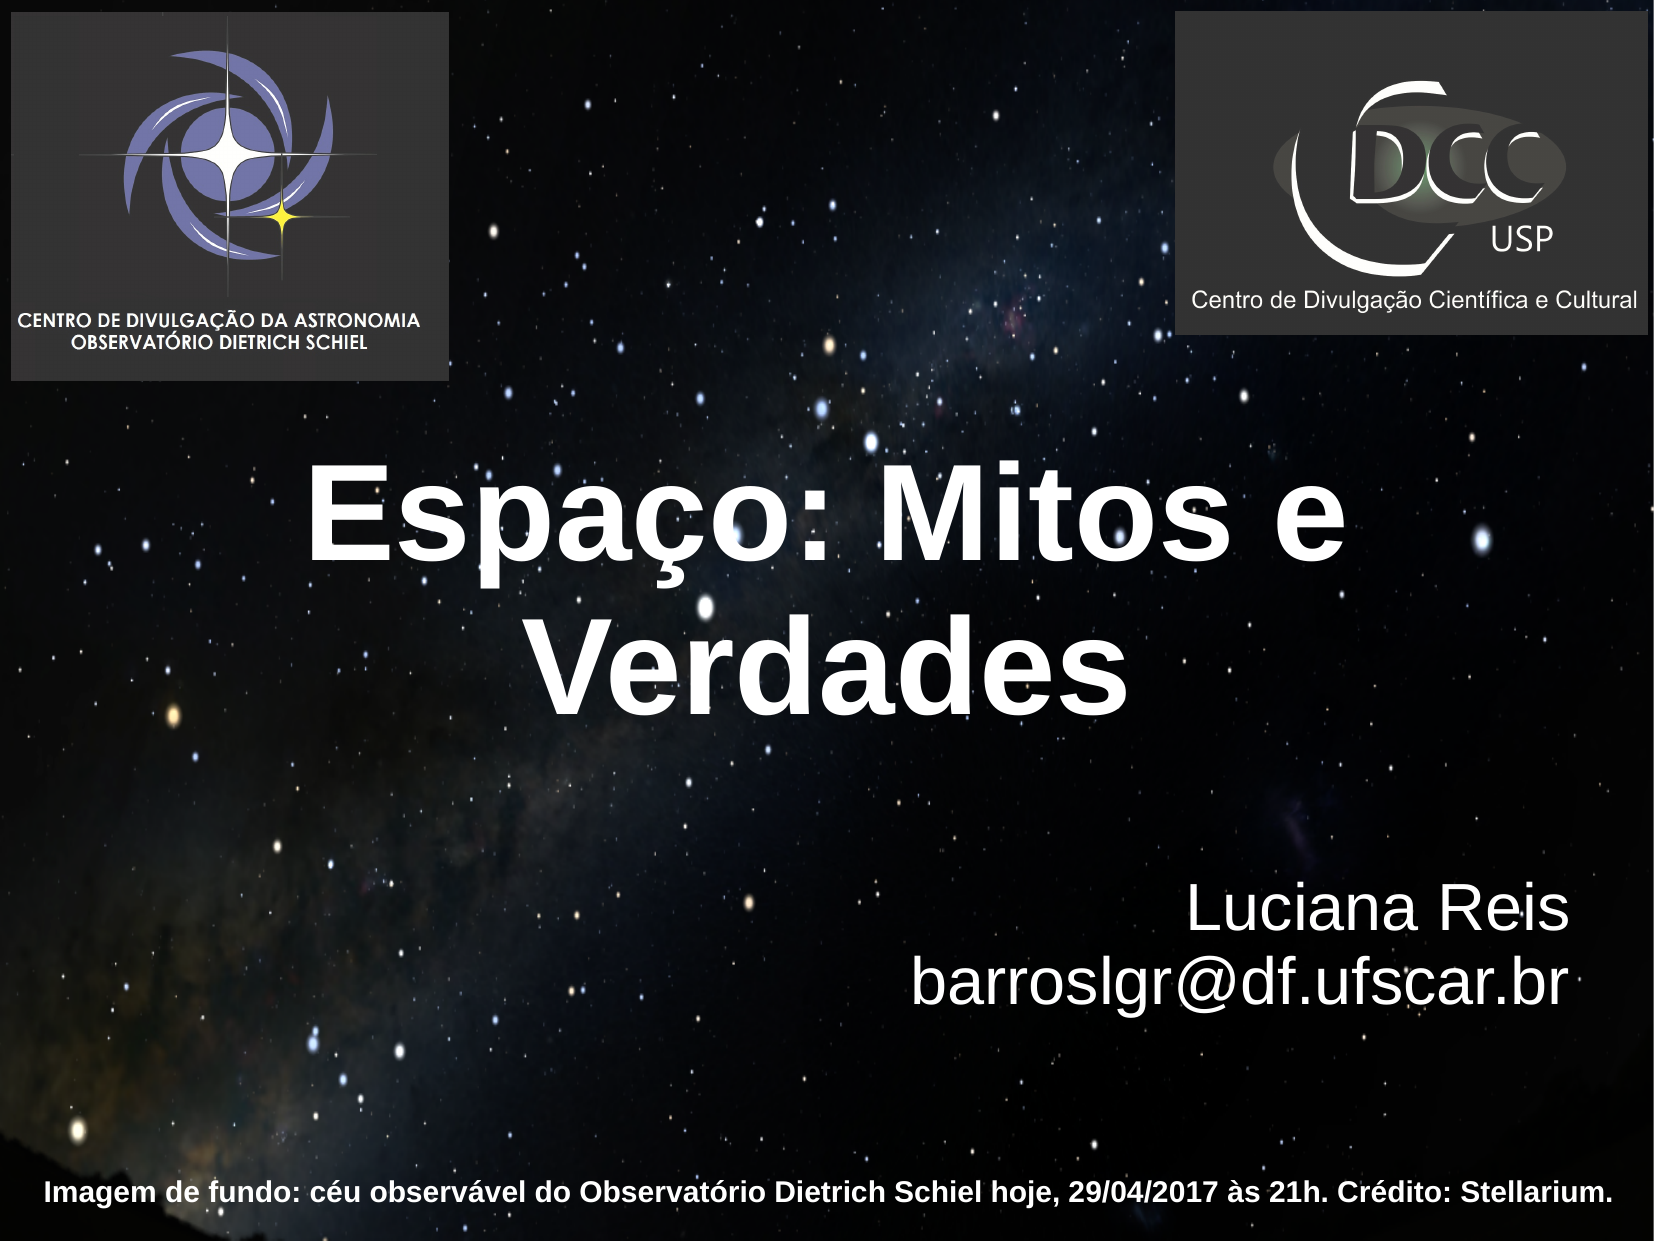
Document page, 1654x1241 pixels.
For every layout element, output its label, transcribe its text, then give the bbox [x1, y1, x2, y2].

text_box Imagem de fundo: céu observável do Observatório Dietrich Schiel hoje, 29/04/2017 às 21h. Crédito: Stellarium. [0, 1175, 1630, 1241]
title Luciana Reis barroslgr@df.ufscar.br [885, 840, 1571, 1048]
title Espaço: Mitos e Verdades [82, 436, 1571, 744]
picture [0, 0, 1654, 1241]
